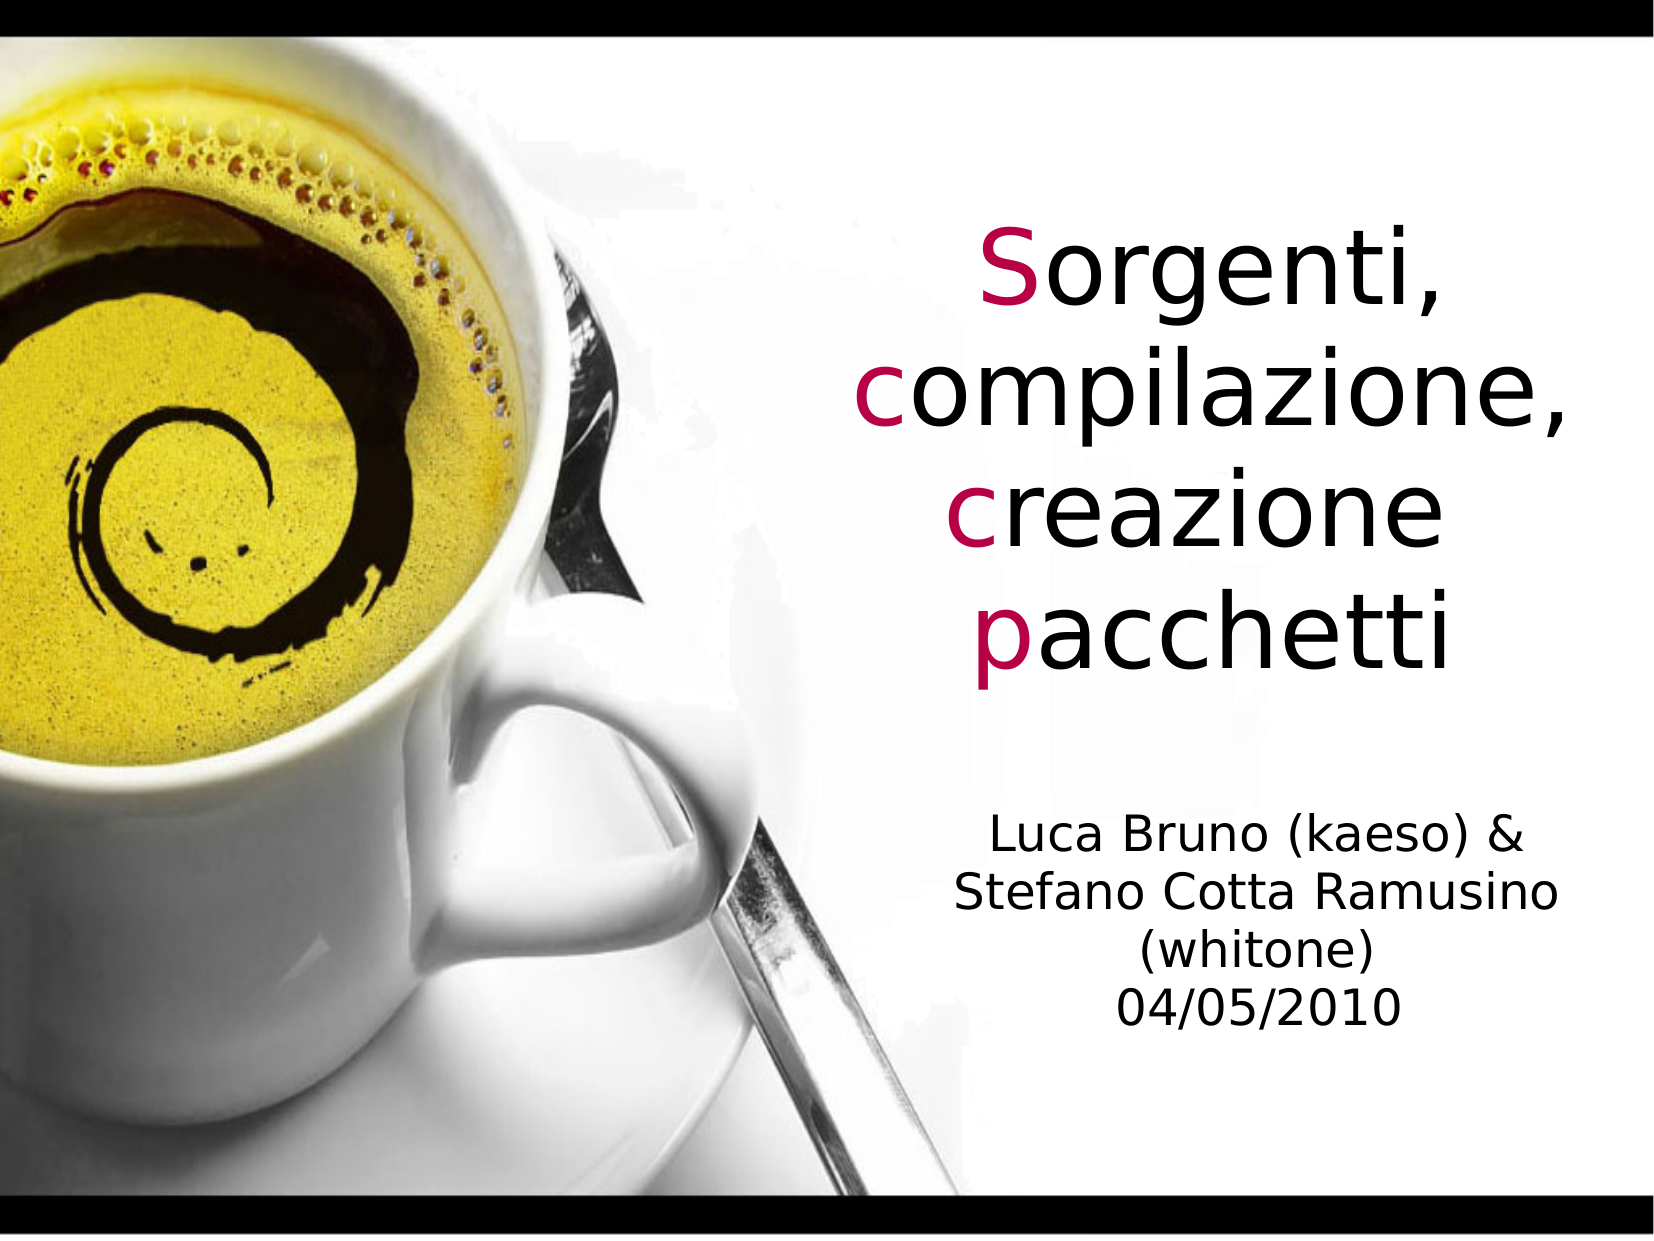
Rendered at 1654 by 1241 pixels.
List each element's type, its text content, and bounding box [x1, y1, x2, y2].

picture [0, 0, 1654, 1241]
text_box Luca Bruno (kaeso) & Stefano Cotta Ramusino (whitone) 04/05/2010 [939, 797, 1576, 1045]
text_box Sorgenti, compilazione, creazione pacchetti [836, 200, 1589, 822]
